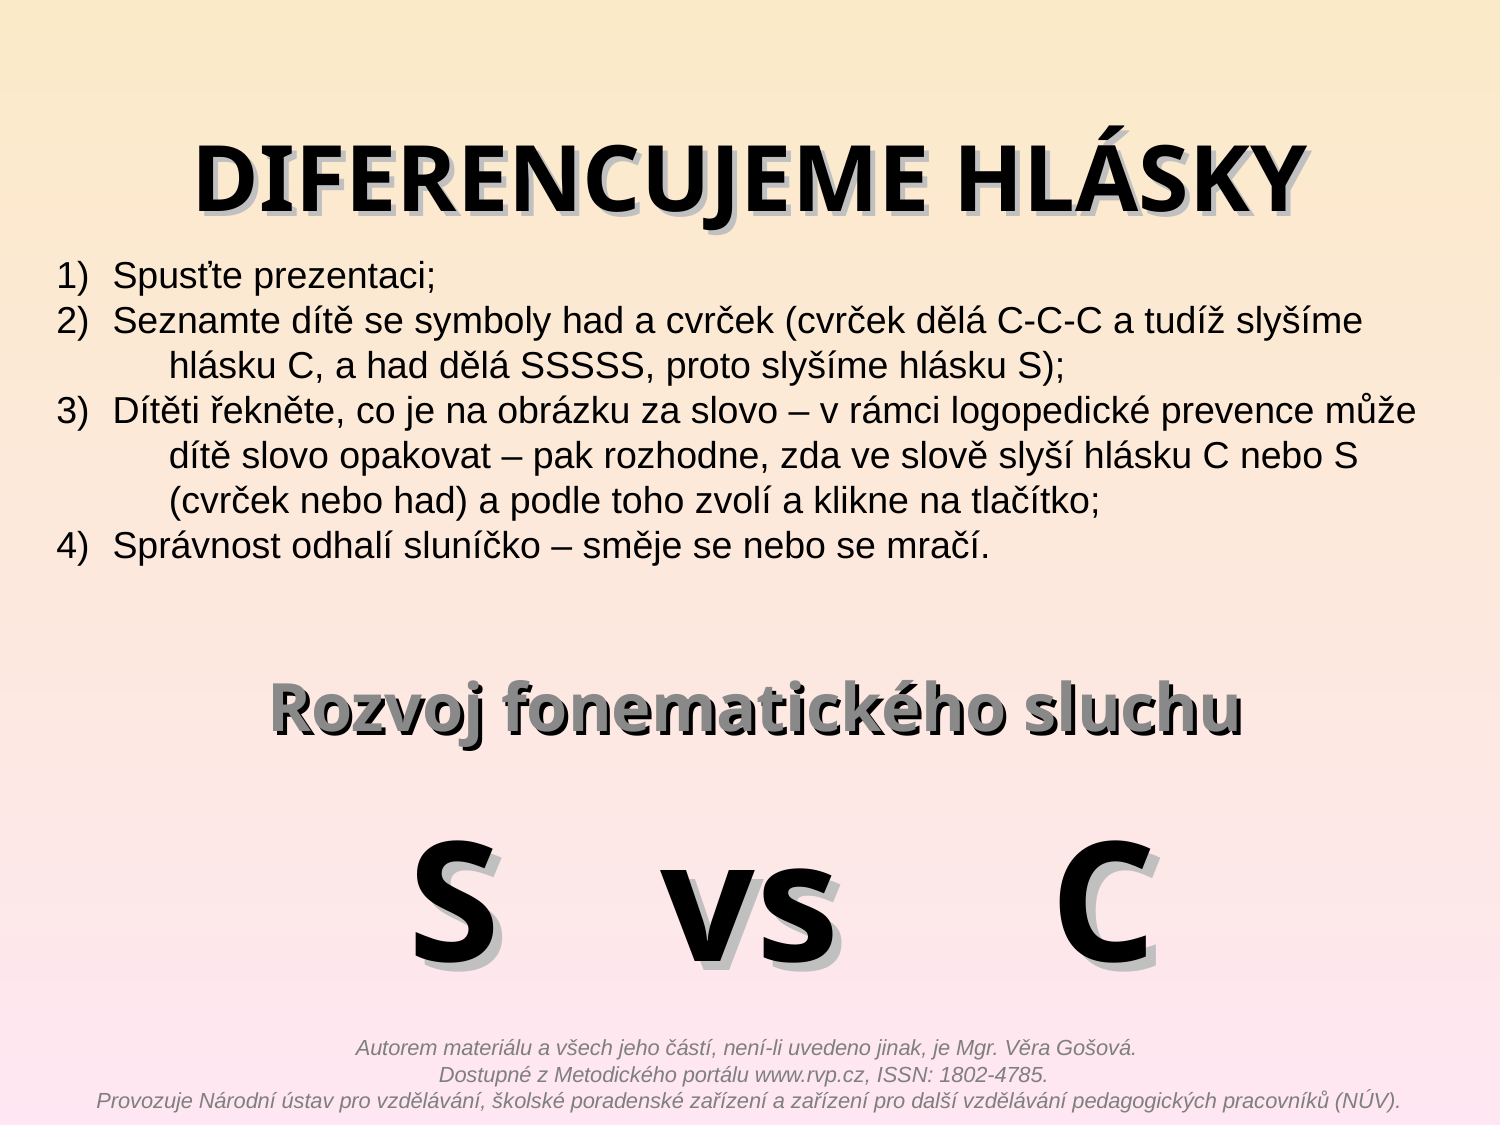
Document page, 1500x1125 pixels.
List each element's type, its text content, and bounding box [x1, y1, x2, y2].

subtitle Rozvoj fonematického sluchu [230, 657, 1281, 945]
text_box C [939, 787, 1269, 1002]
text_box S [289, 787, 585, 1002]
title DIFERENCUJEME HLÁSKY [41, 54, 1459, 243]
text_box Autorem materiálu a všech jeho částí, není-li uvedeno jinak, je Mgr. Věra Gošová. Dostupné z Metodického portálu www.rvp.cz, ISSN: 1802-4785. Provozuje Národní ústav pro vzdělávání, školské poradenské zařízení a zařízení pro další vzdělávání pedagogických pracovníků (NÚV). [0, 1026, 1500, 1120]
text_box Spusťte prezentaci; Seznamte dítě se symboly had a cvrček (cvrček dělá C-C-C a tudíž slyšíme hlásku C, a had dělá SSSSS, proto slyšíme hlásku S); Dítěti řekněte, co je na obrázku za slovo – v rámci logopedické prevence může dítě slovo opakovat – pak rozhodne, zda ve slově slyší hlásku C nebo S (cvrček nebo had) a podle toho zvolí a klikne na tlačítko; Správnost odhalí sluníčko – směje se nebo se mračí. [41, 243, 1459, 577]
text_box vs [585, 787, 915, 1002]
